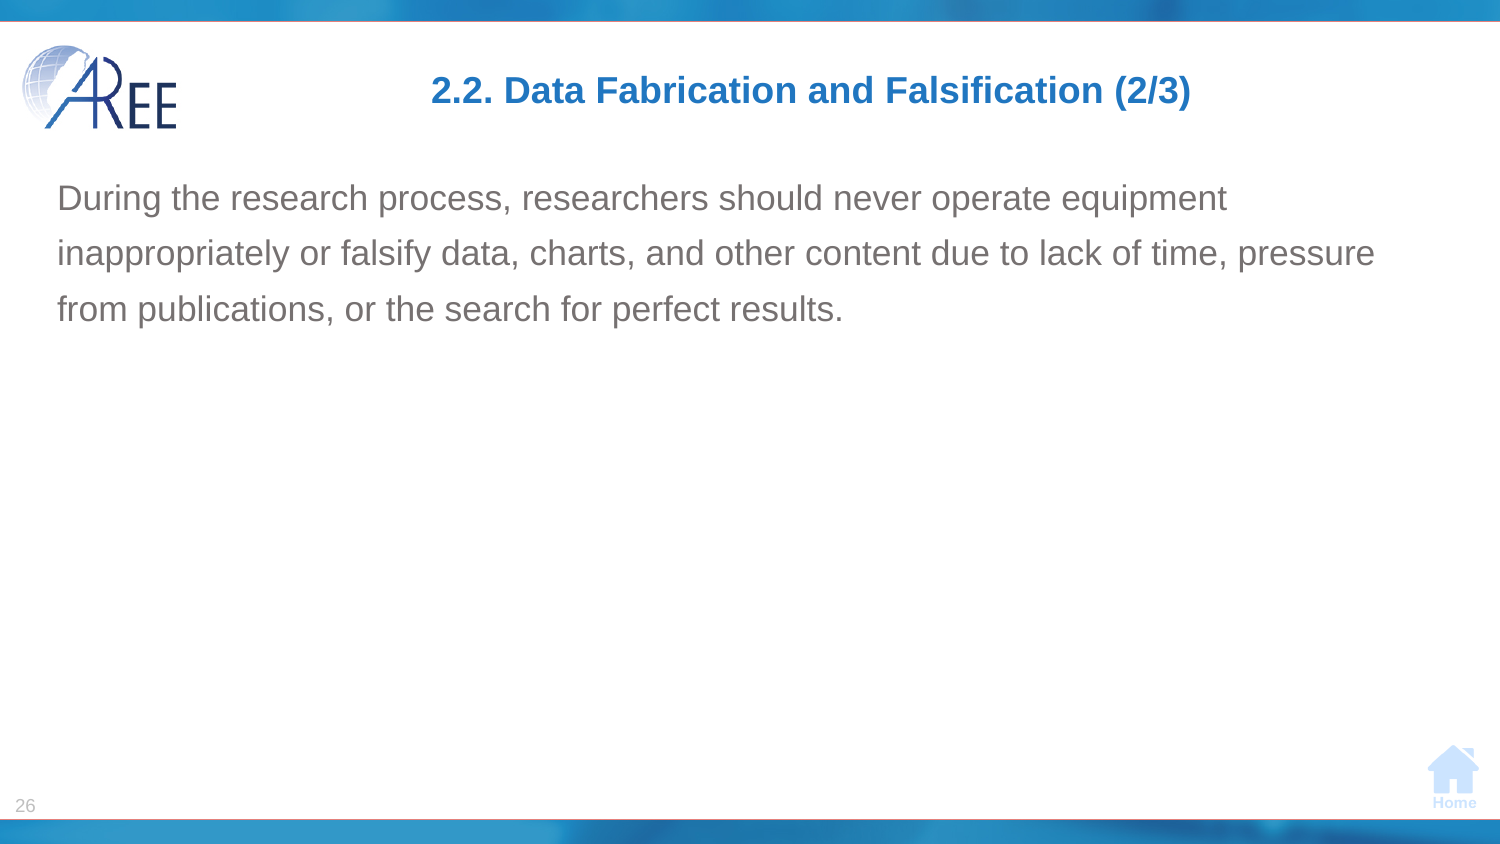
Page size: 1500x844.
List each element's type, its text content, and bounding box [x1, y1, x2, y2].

text_box 26 [0, 782, 338, 827]
list During the research process, researchers should never operate equipment inappropriately or falsify data, charts, and other content due to lack of time, pressure from publications, or the search for perfect results. [42, 154, 1465, 783]
title 2.2. Data Fabrication and Falsification (2/3) [415, 63, 1466, 155]
